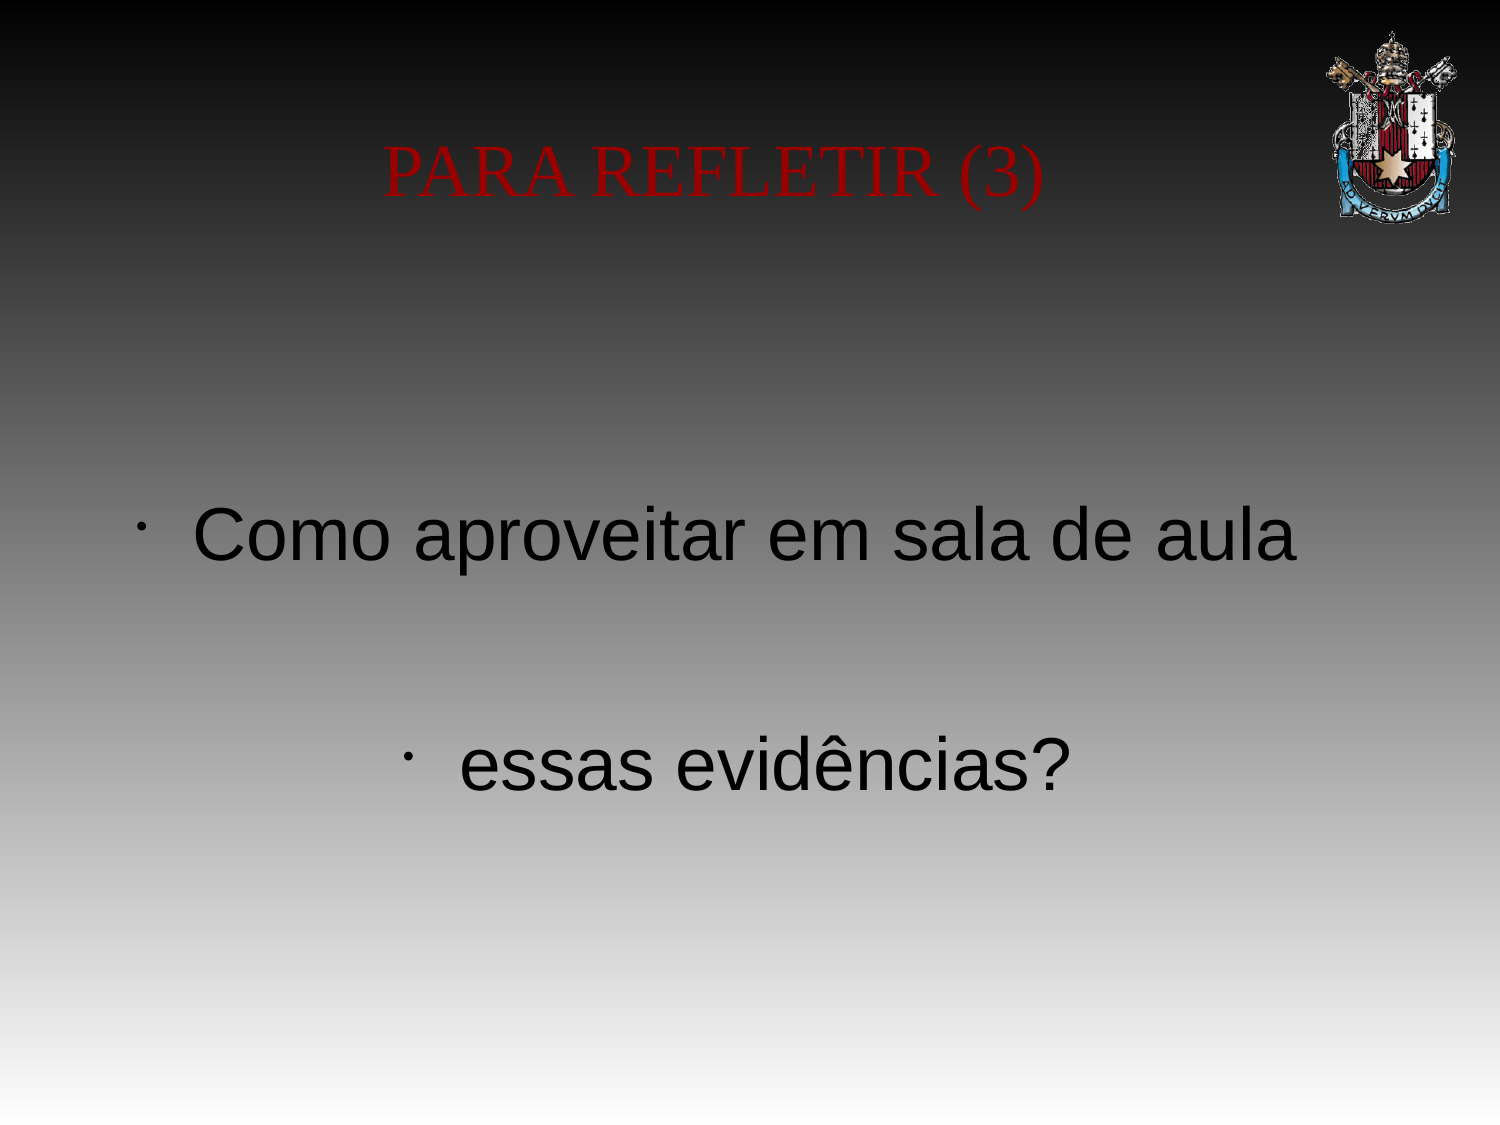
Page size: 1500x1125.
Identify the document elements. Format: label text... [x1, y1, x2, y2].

chart [1326, 31, 1457, 224]
list Como aproveitar em sala de aula essas evidências? [112, 478, 1364, 1125]
text_box PARA REFLETIR (3) [289, 113, 1140, 220]
